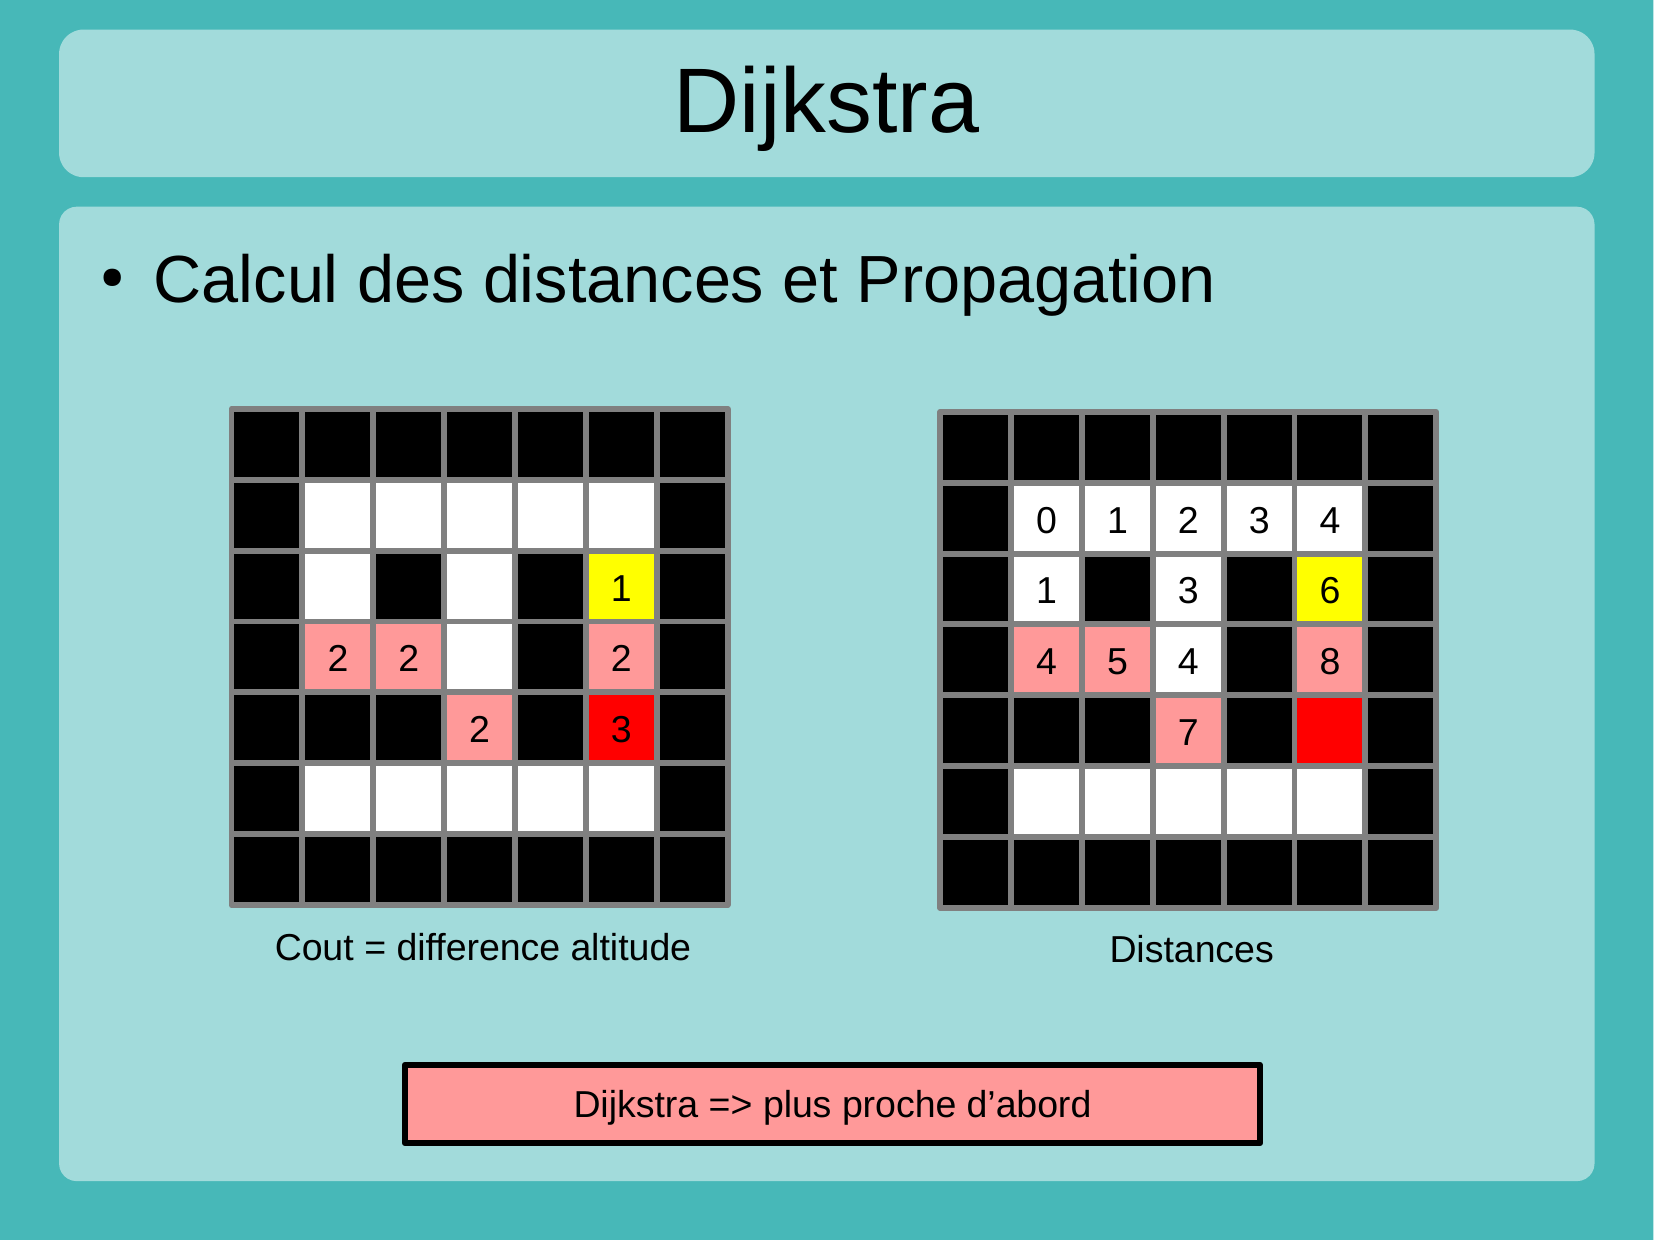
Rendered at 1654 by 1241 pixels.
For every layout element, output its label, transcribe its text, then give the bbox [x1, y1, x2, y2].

text_box 3 [585, 692, 657, 763]
text_box 2 [374, 621, 444, 692]
text_box Cout = difference altitude [202, 918, 764, 976]
text_box 1 [1011, 553, 1082, 624]
list Calcul des distances et Propagation [82, 242, 1571, 962]
text_box 4 [1294, 482, 1366, 553]
text_box 1 [1082, 482, 1152, 553]
text_box 2 [1152, 482, 1223, 553]
text_box 2 [302, 621, 374, 692]
text_box 7 [1152, 695, 1223, 766]
title Dijkstra [0, 41, 1654, 160]
text_box 1 [585, 550, 657, 621]
text_box 4 [1152, 624, 1223, 695]
text_box 2 [585, 621, 657, 692]
text_box [940, 411, 1437, 908]
text_box 5 [1082, 624, 1152, 695]
text_box 3 [1152, 553, 1223, 624]
text_box 6 [1294, 553, 1366, 624]
text_box 2 [444, 692, 514, 763]
text_box Dijkstra => plus proche d’abord [405, 1065, 1261, 1144]
text_box 3 [1223, 482, 1294, 553]
text_box [231, 408, 728, 905]
text_box Distances [911, 921, 1473, 979]
text_box 0 [1011, 482, 1082, 553]
text_box 4 [1011, 624, 1082, 695]
text_box 8 [1294, 624, 1366, 695]
